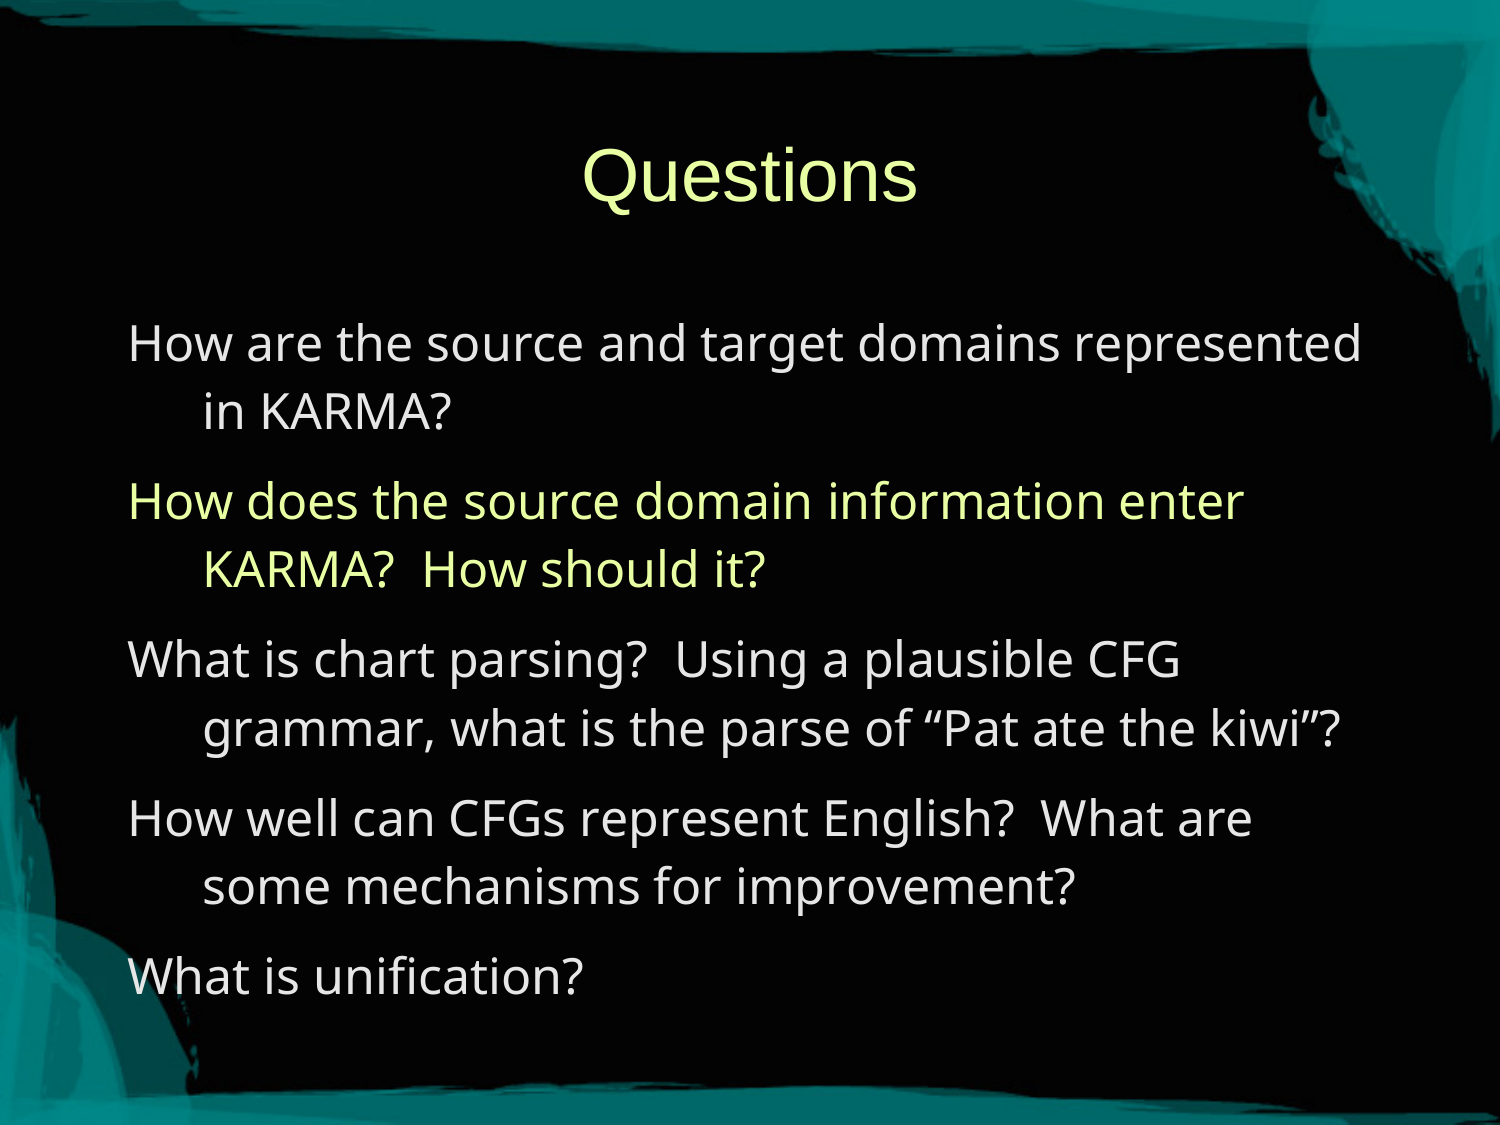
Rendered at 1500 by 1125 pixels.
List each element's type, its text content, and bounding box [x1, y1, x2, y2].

picture [0, 0, 1500, 1125]
list How are the source and target domains represented in KARMA? How does the source domain information enter KARMA? How should it? What is chart parsing? Using a plausible CFG grammar, what is the parse of “Pat ate the kiwi”? How well can CFGs represent English? What are some mechanisms for improvement? What is unification? [112, 299, 1388, 1071]
title Questions [112, 87, 1388, 263]
